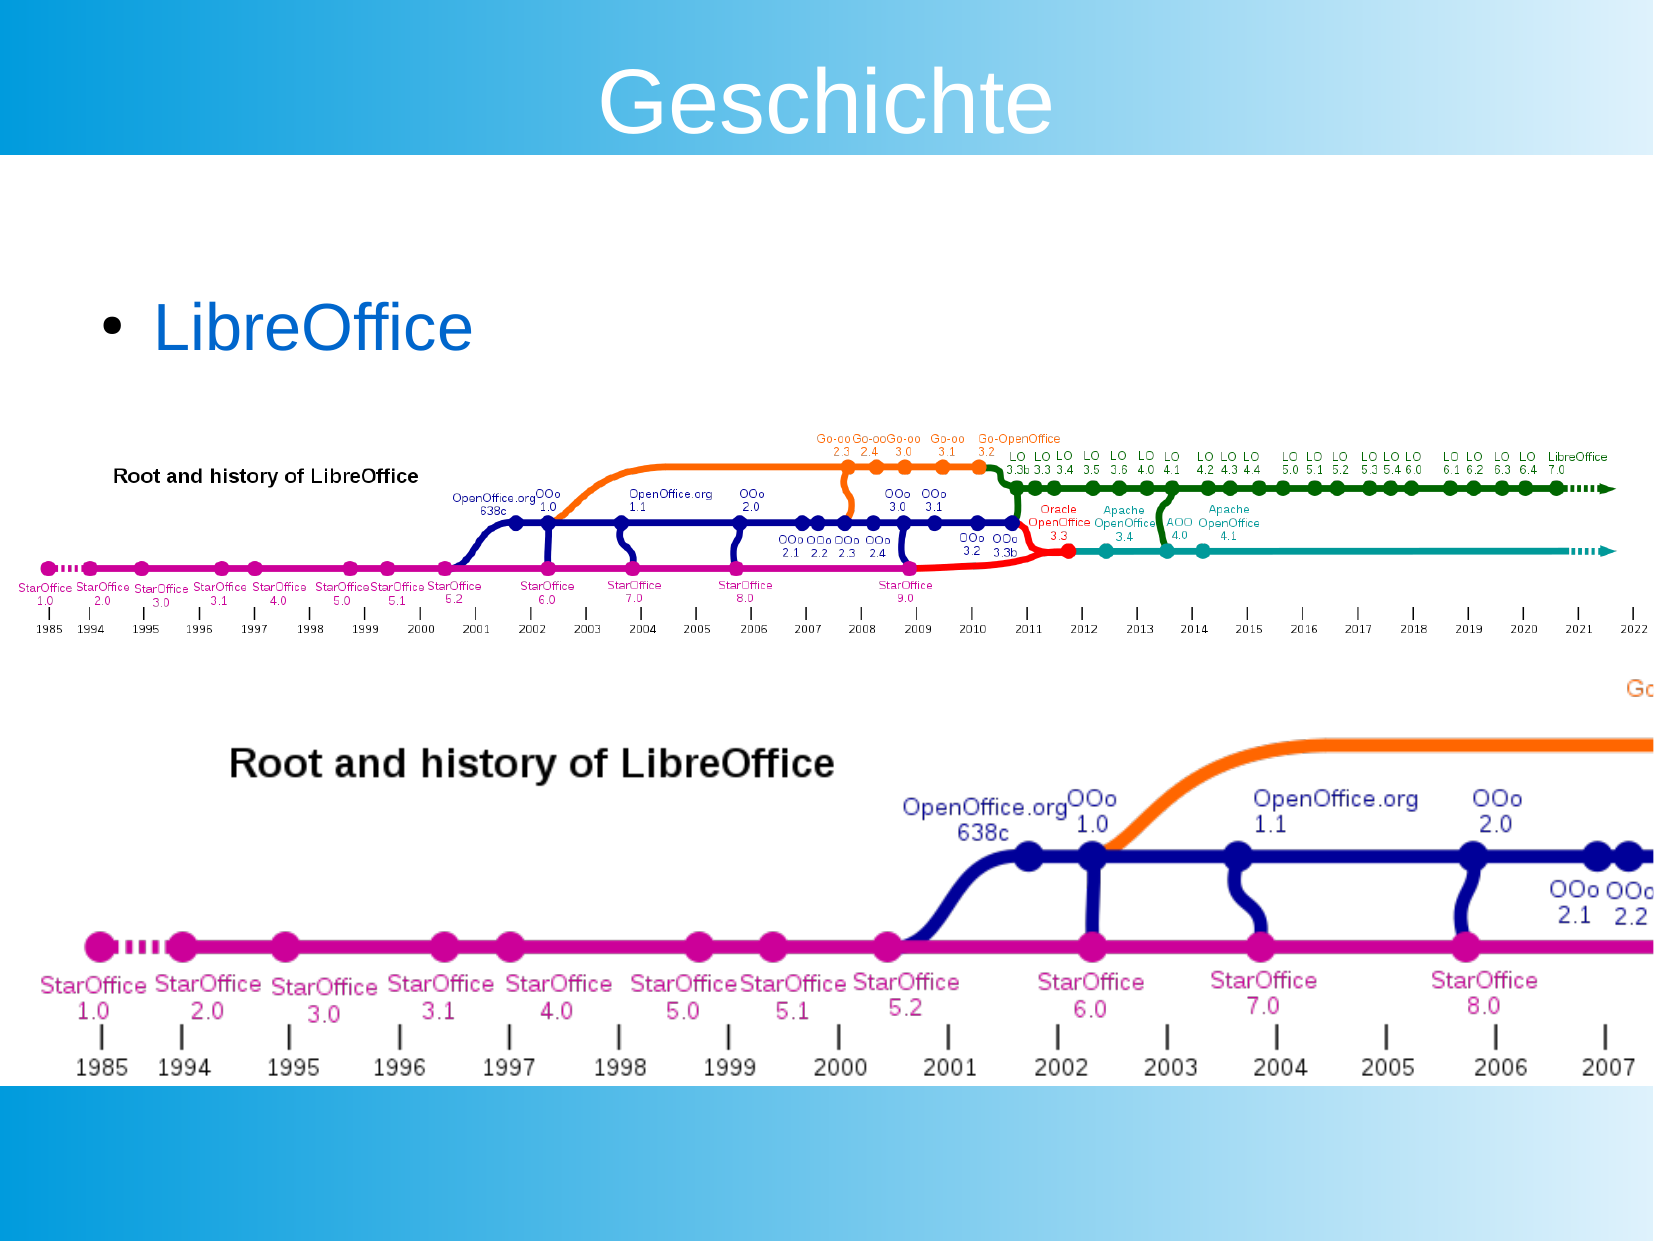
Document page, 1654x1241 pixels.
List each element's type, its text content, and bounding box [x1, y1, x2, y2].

list LibreOffice [82, 290, 1571, 418]
picture [9, 418, 1654, 1241]
title Geschichte [82, 49, 1571, 155]
